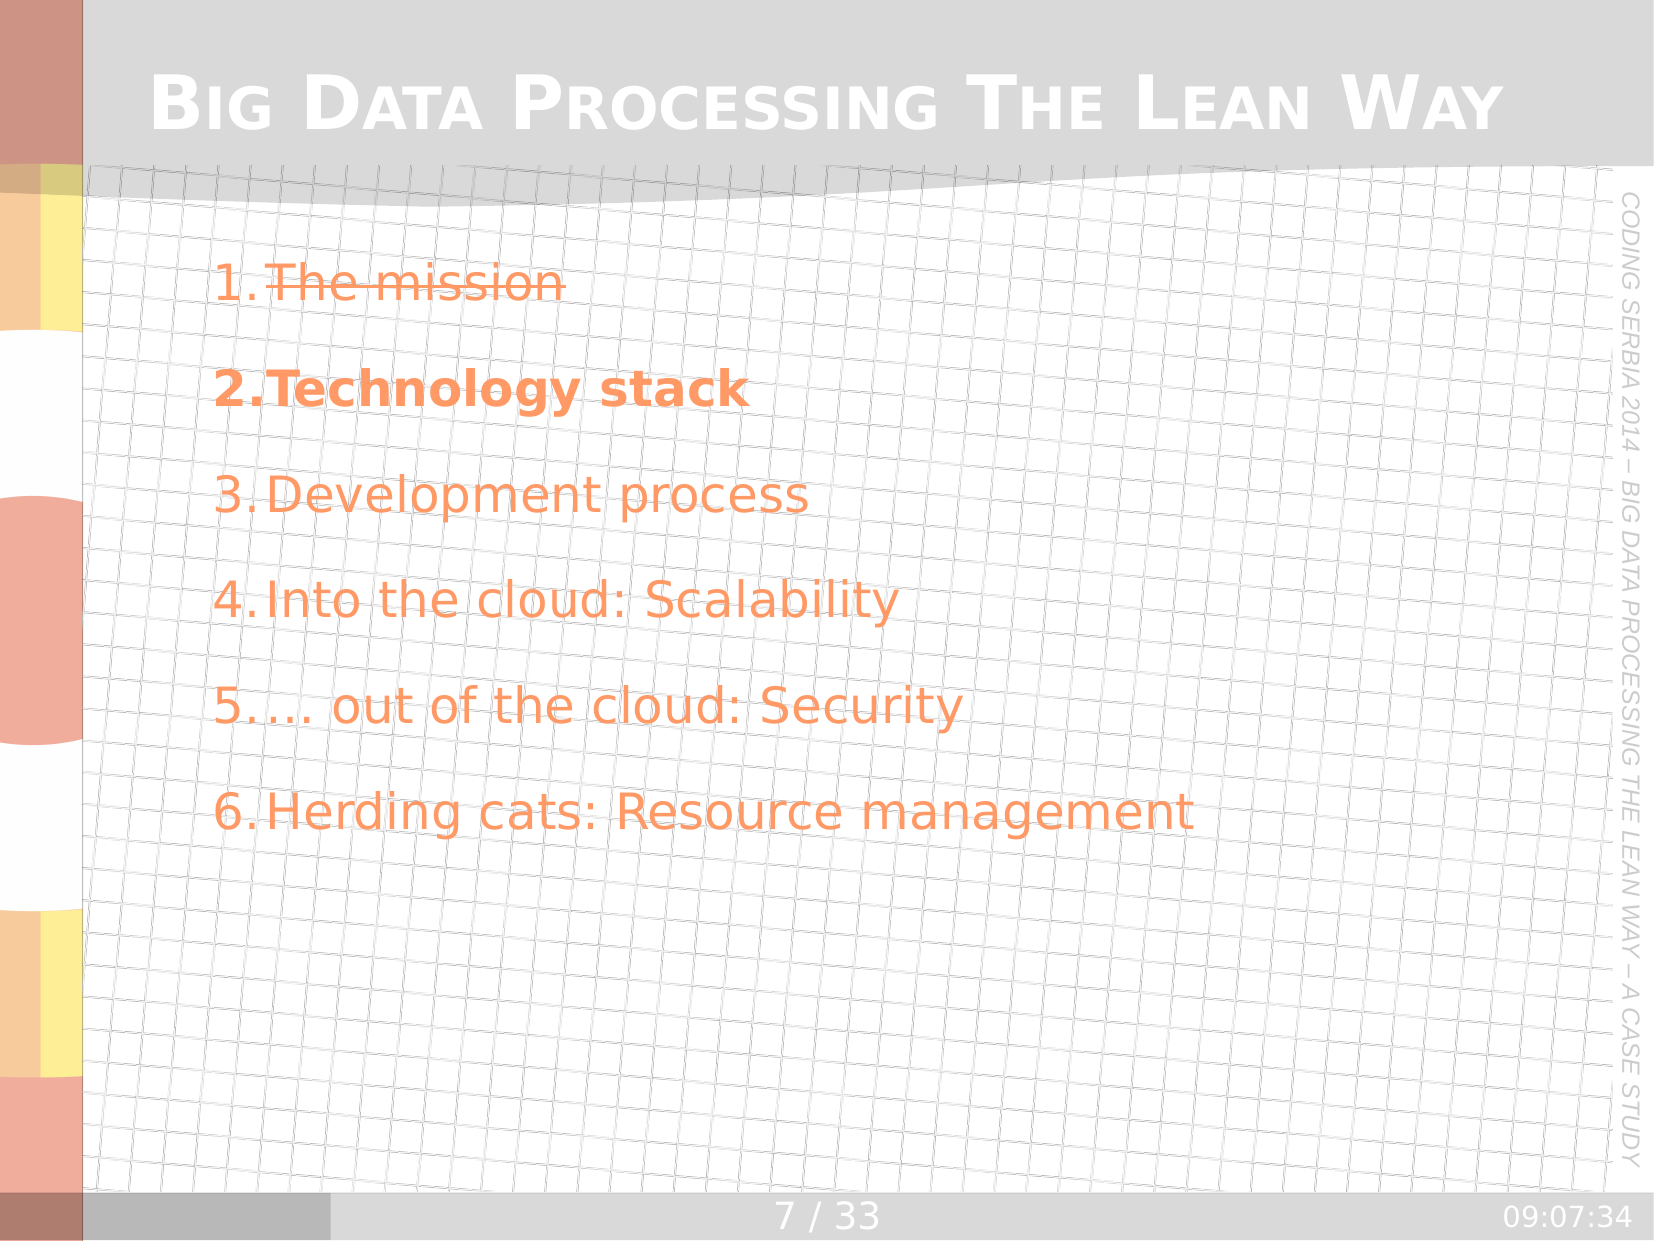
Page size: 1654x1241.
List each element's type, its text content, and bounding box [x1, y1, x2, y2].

title BIG DATA PROCESSING THE LEAN WAY [147, 41, 1565, 166]
list The mission Technology stack Development process Into the cloud: Scalability … out of the cloud: Security Herding cats: Resource management [194, 253, 1554, 1188]
text_box [0, 1192, 331, 1241]
picture [82, 165, 1613, 1192]
